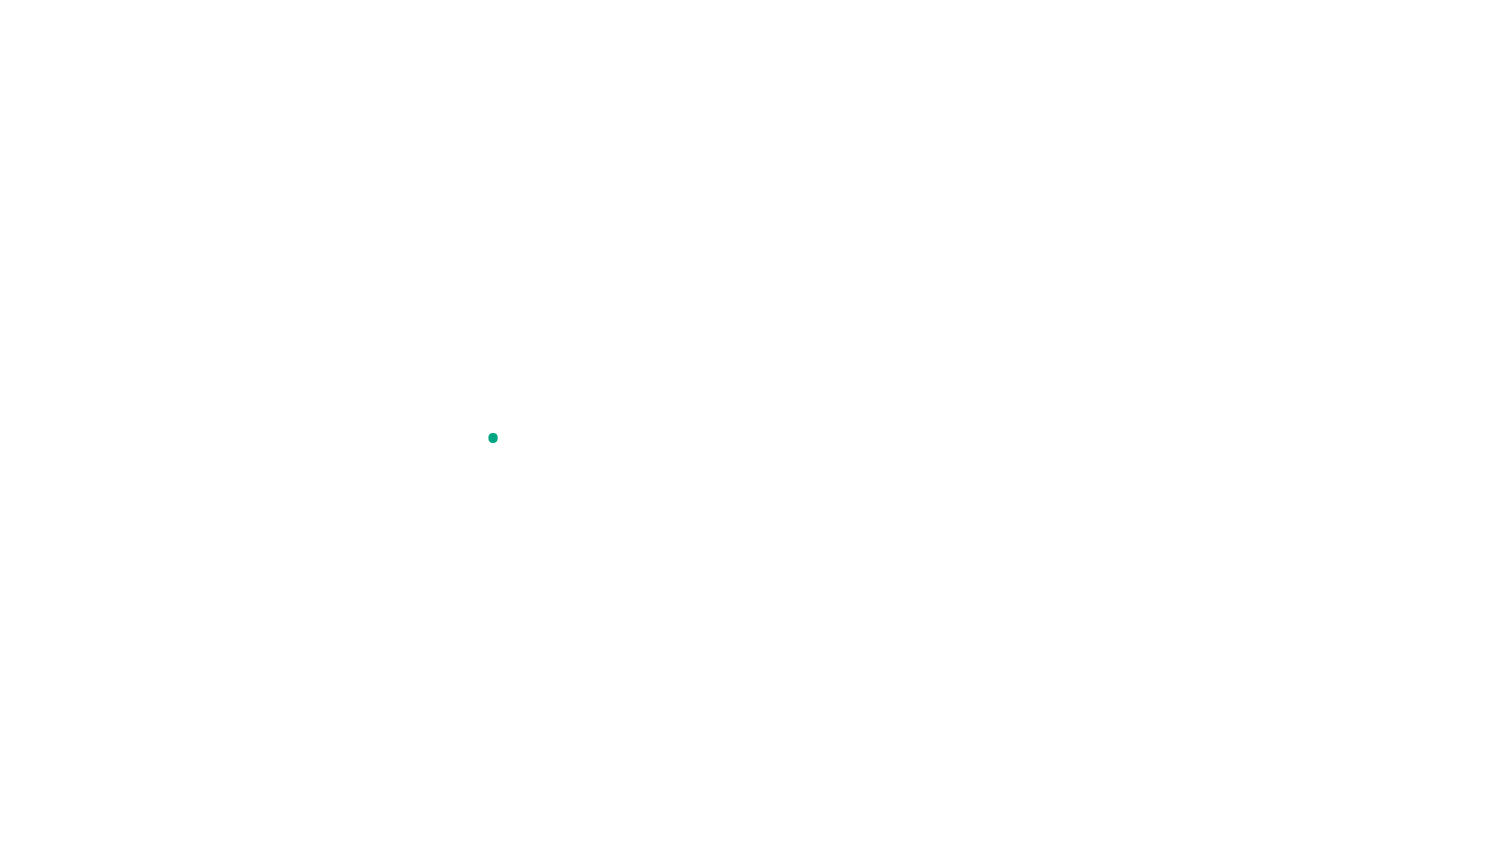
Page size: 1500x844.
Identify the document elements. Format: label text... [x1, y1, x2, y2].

text_box Controllers. [59, 272, 1431, 540]
